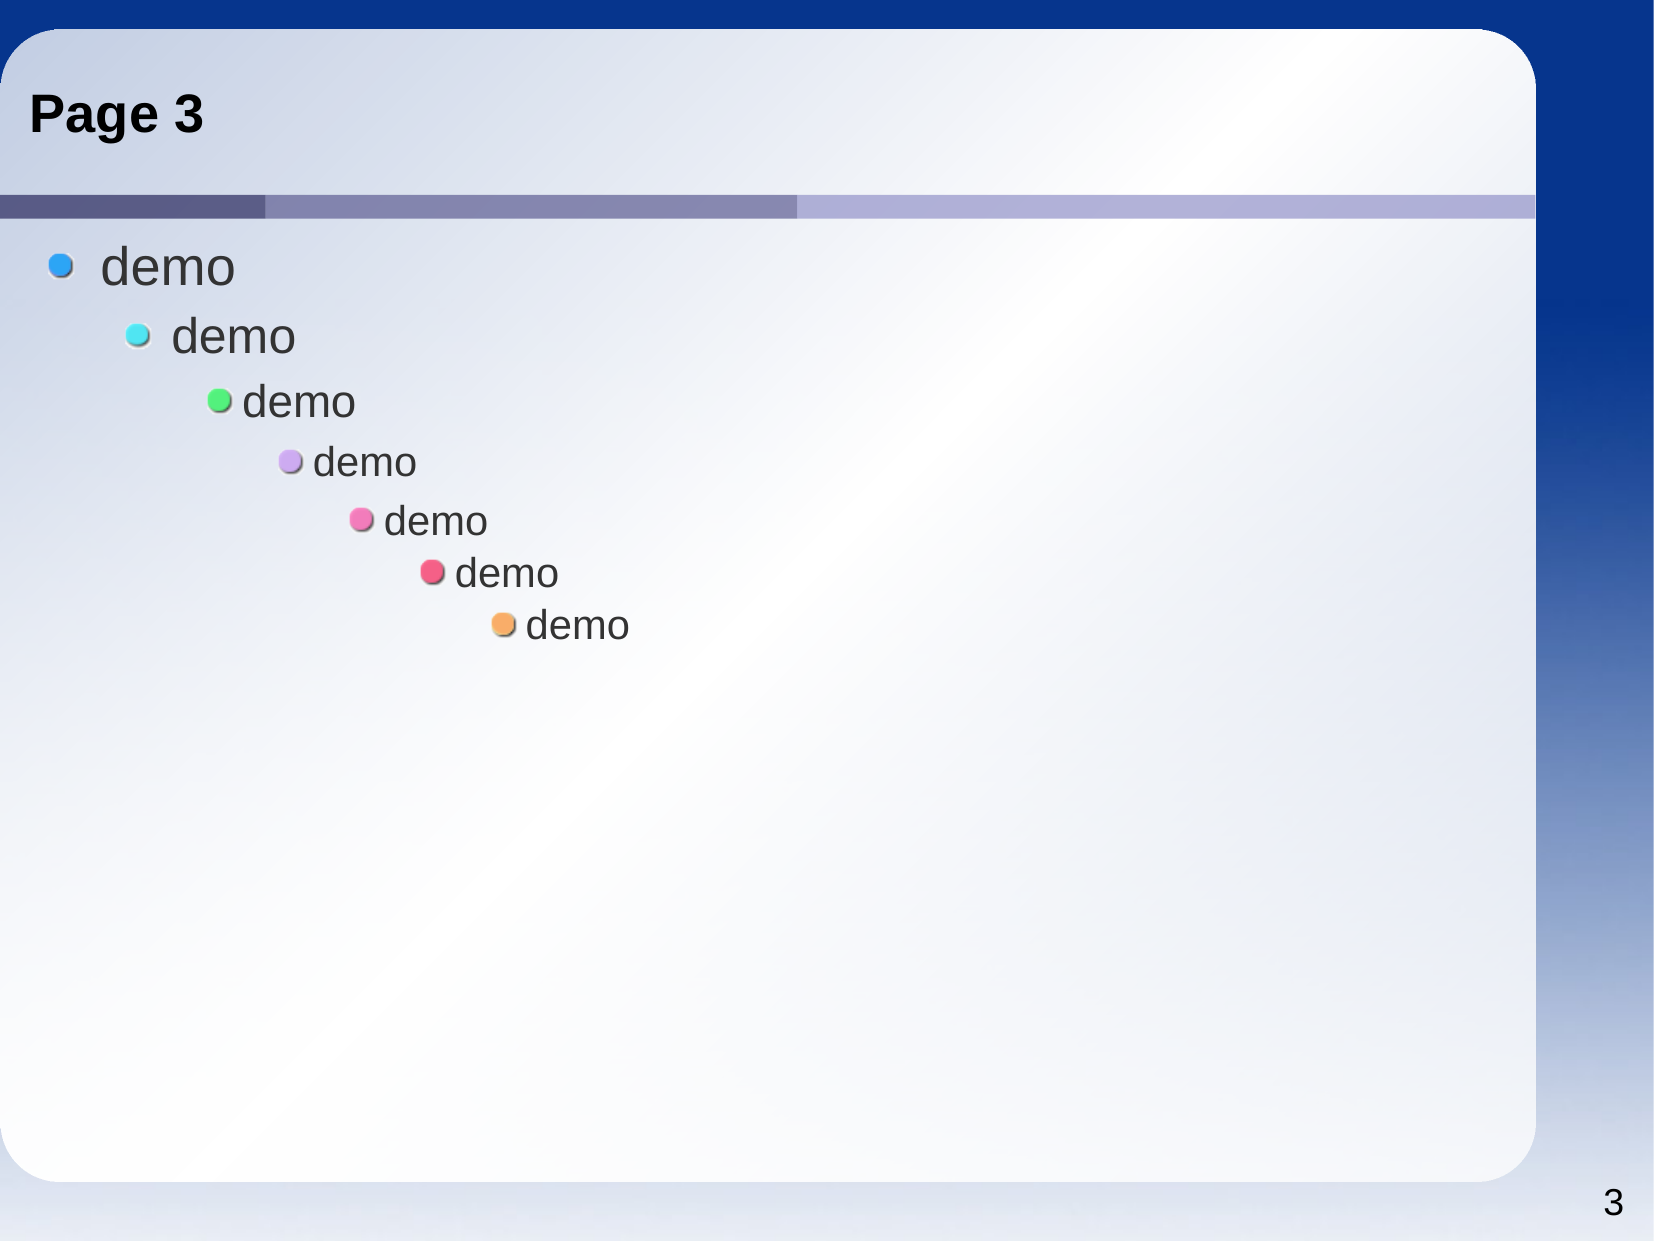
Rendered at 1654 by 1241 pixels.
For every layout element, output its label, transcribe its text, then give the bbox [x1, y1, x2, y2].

list demo demo demo demo demo demo demo [29, 236, 1506, 1152]
title Page 3 [29, 49, 1506, 178]
picture [0, 0, 1654, 1241]
